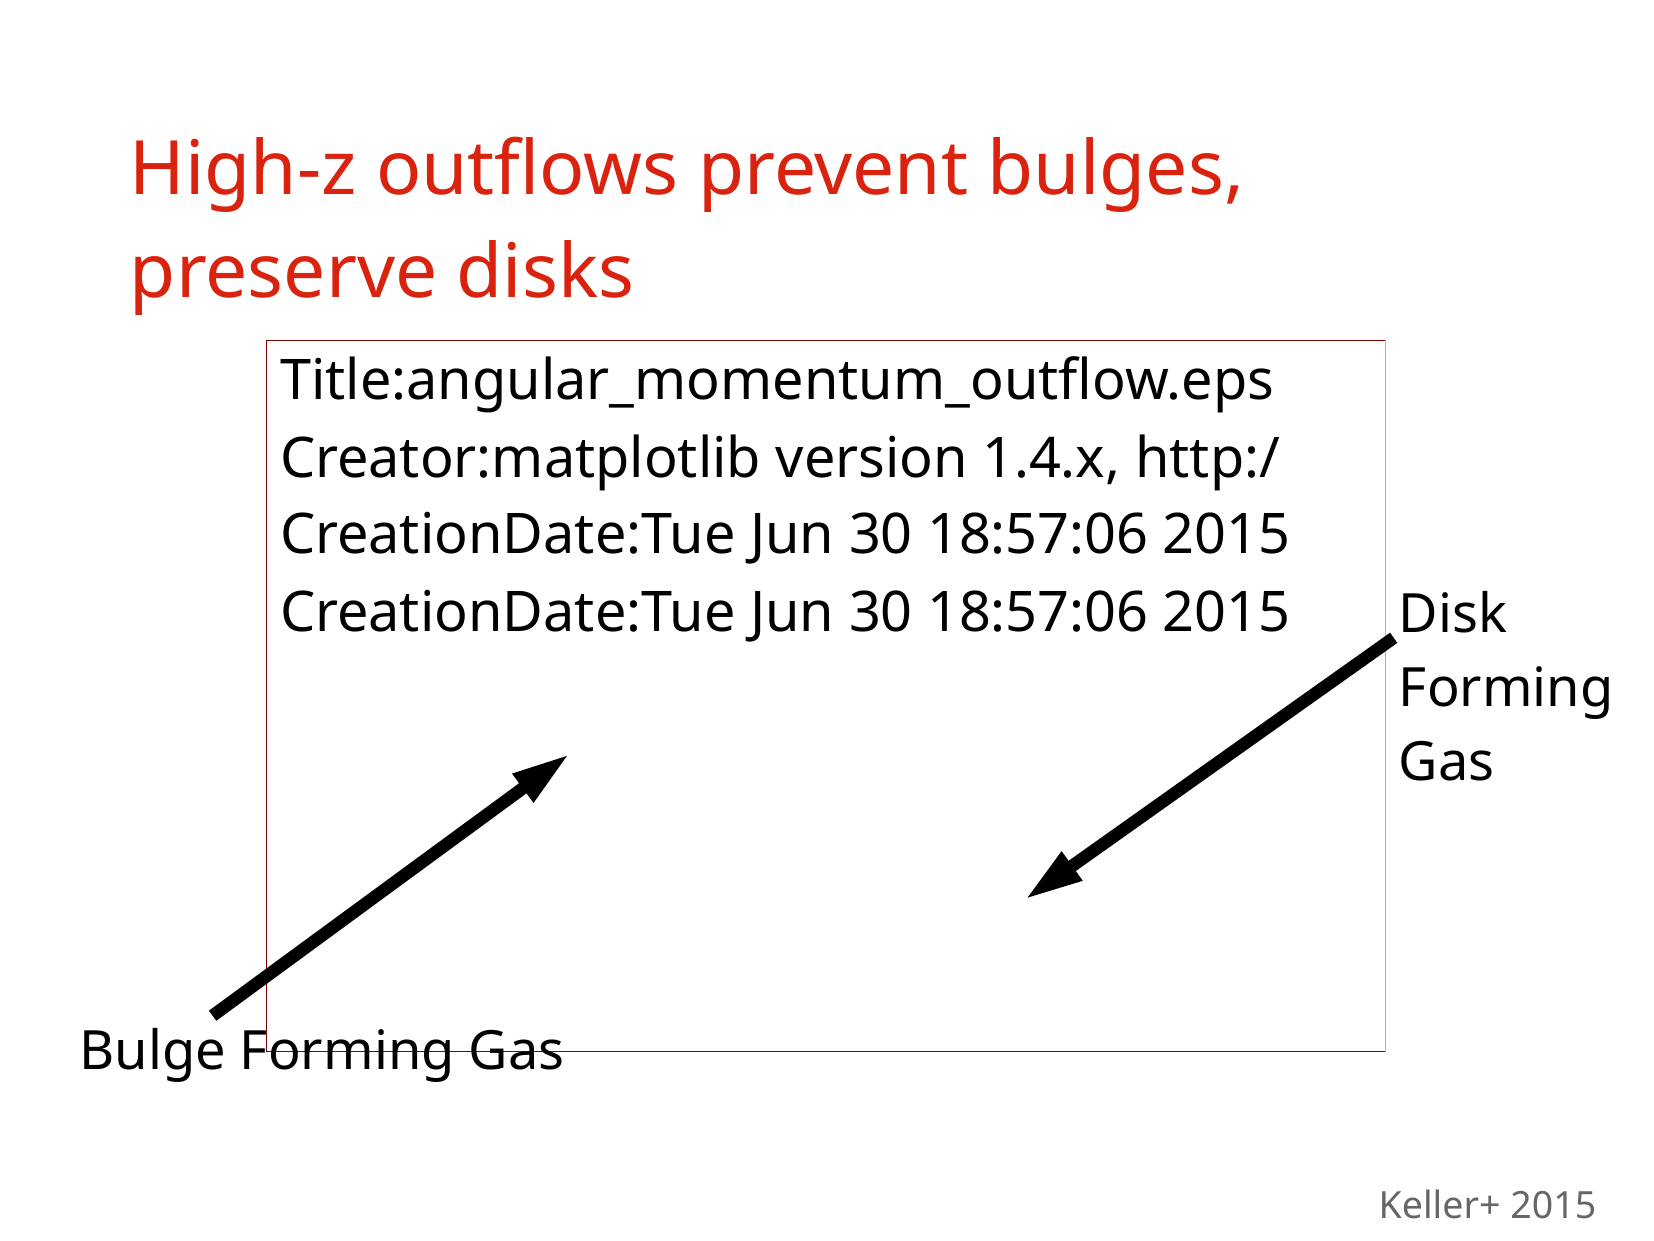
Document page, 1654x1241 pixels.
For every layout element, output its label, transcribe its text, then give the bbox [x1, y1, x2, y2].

text_box Bulge Forming Gas [64, 1003, 556, 1081]
text_box Disk Forming Gas [1384, 566, 1619, 766]
picture [262, 337, 1386, 1052]
text_box Keller+ 2015 [1363, 1171, 1631, 1229]
title High-z outflows prevent bulges, preserve disks [129, 129, 1518, 305]
